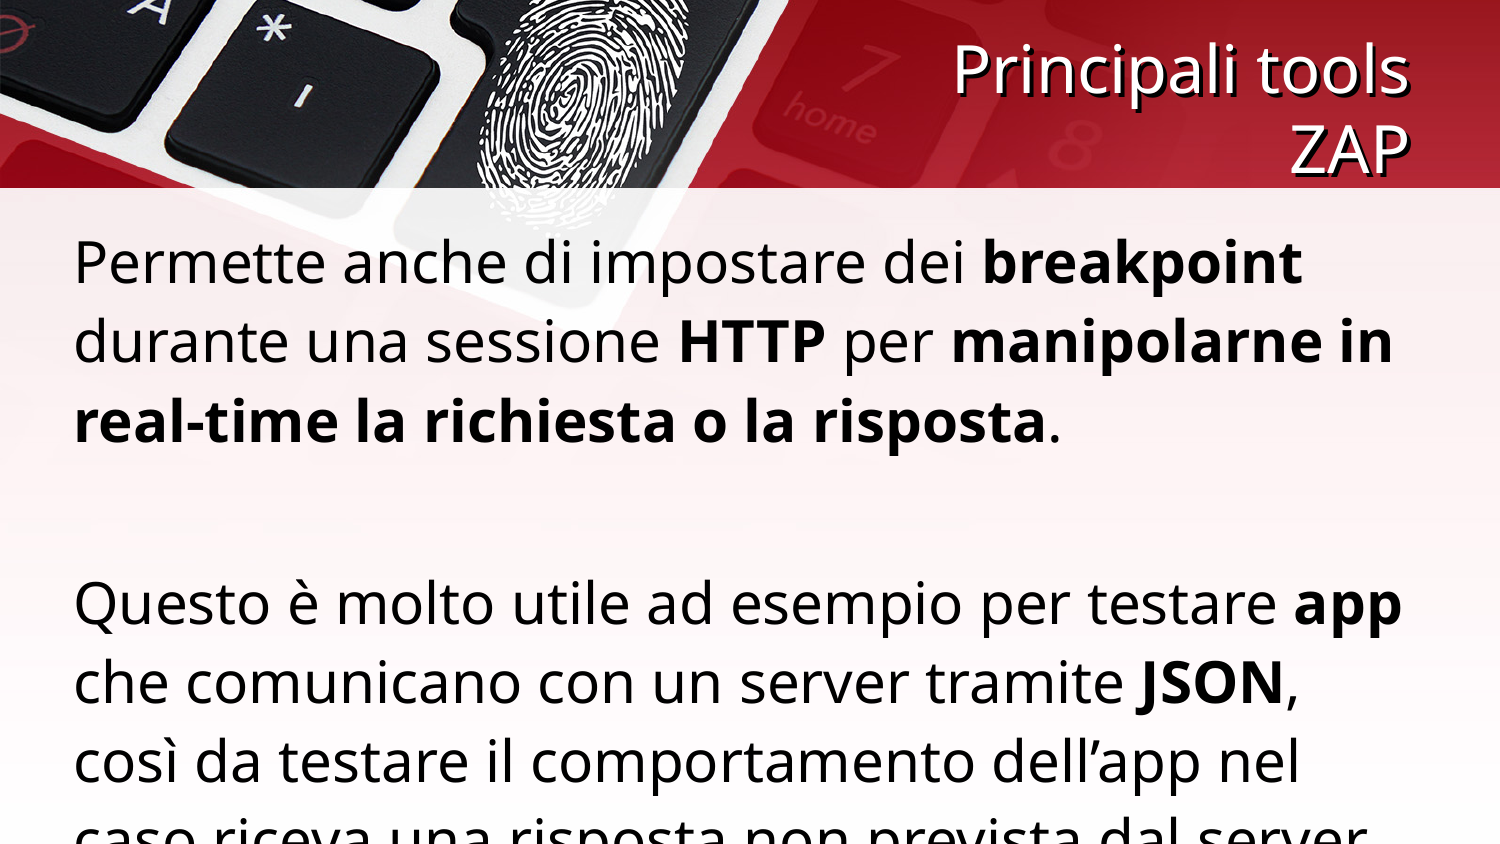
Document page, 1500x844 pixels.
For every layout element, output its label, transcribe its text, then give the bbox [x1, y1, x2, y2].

picture [934, 833, 950, 842]
picture [585, 833, 602, 844]
picture [171, 833, 189, 844]
title Principali tools ZAP [73, 46, 1427, 168]
picture [753, 834, 769, 844]
picture [788, 833, 806, 844]
picture [288, 833, 304, 842]
picture [434, 834, 450, 844]
picture [0, 0, 1500, 844]
picture [1320, 833, 1336, 842]
picture [1107, 833, 1124, 844]
picture [825, 834, 841, 844]
picture [620, 833, 638, 844]
picture [876, 833, 893, 844]
list Permette anche di impostare dei breakpoint durante una sessione HTTP per manipolarne in real-time la richiesta o la risposta. Questo è molto utile ad esempio per testare app che comunicano con un server tramite JSON, così da testare il comportamento dell’app nel caso riceva una risposta non prevista dal server (manipolata da terzi). [73, 221, 1418, 772]
picture [1234, 833, 1250, 842]
